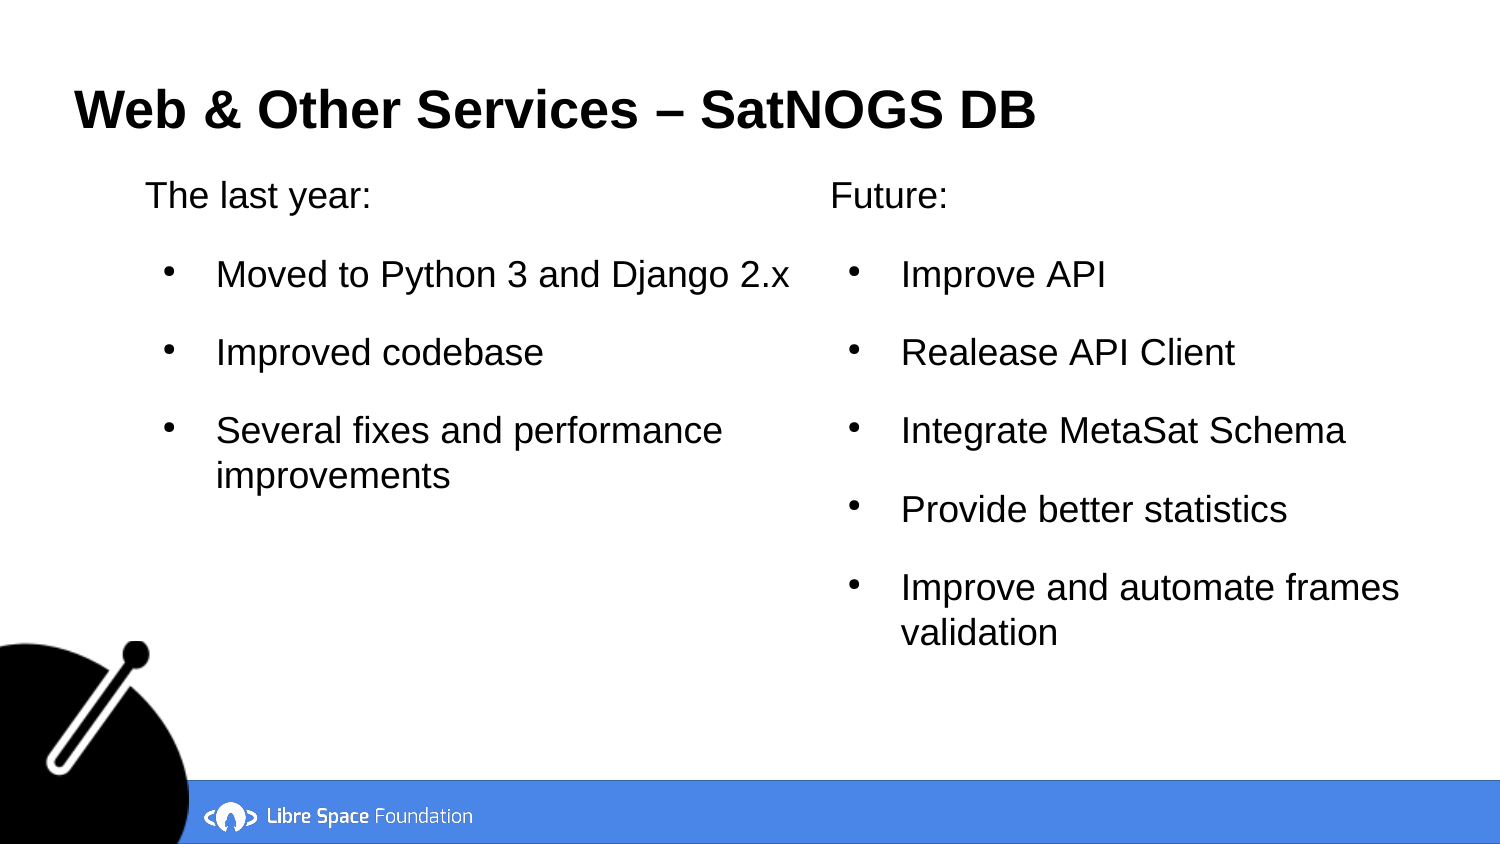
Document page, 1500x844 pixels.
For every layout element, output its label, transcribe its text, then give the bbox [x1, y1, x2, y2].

text_box Future: Improve API Realease API Client Integrate MetaSat Schema Provide better statistics Improve and automate frames validation [814, 156, 1473, 652]
text_box The last year: Moved to Python 3 and Django 2.x Improved codebase Several fixes and performance improvements [129, 156, 814, 652]
title Web & Other Services – SatNOGS DB [59, 59, 1231, 153]
picture [204, 802, 472, 832]
picture [0, 641, 189, 844]
